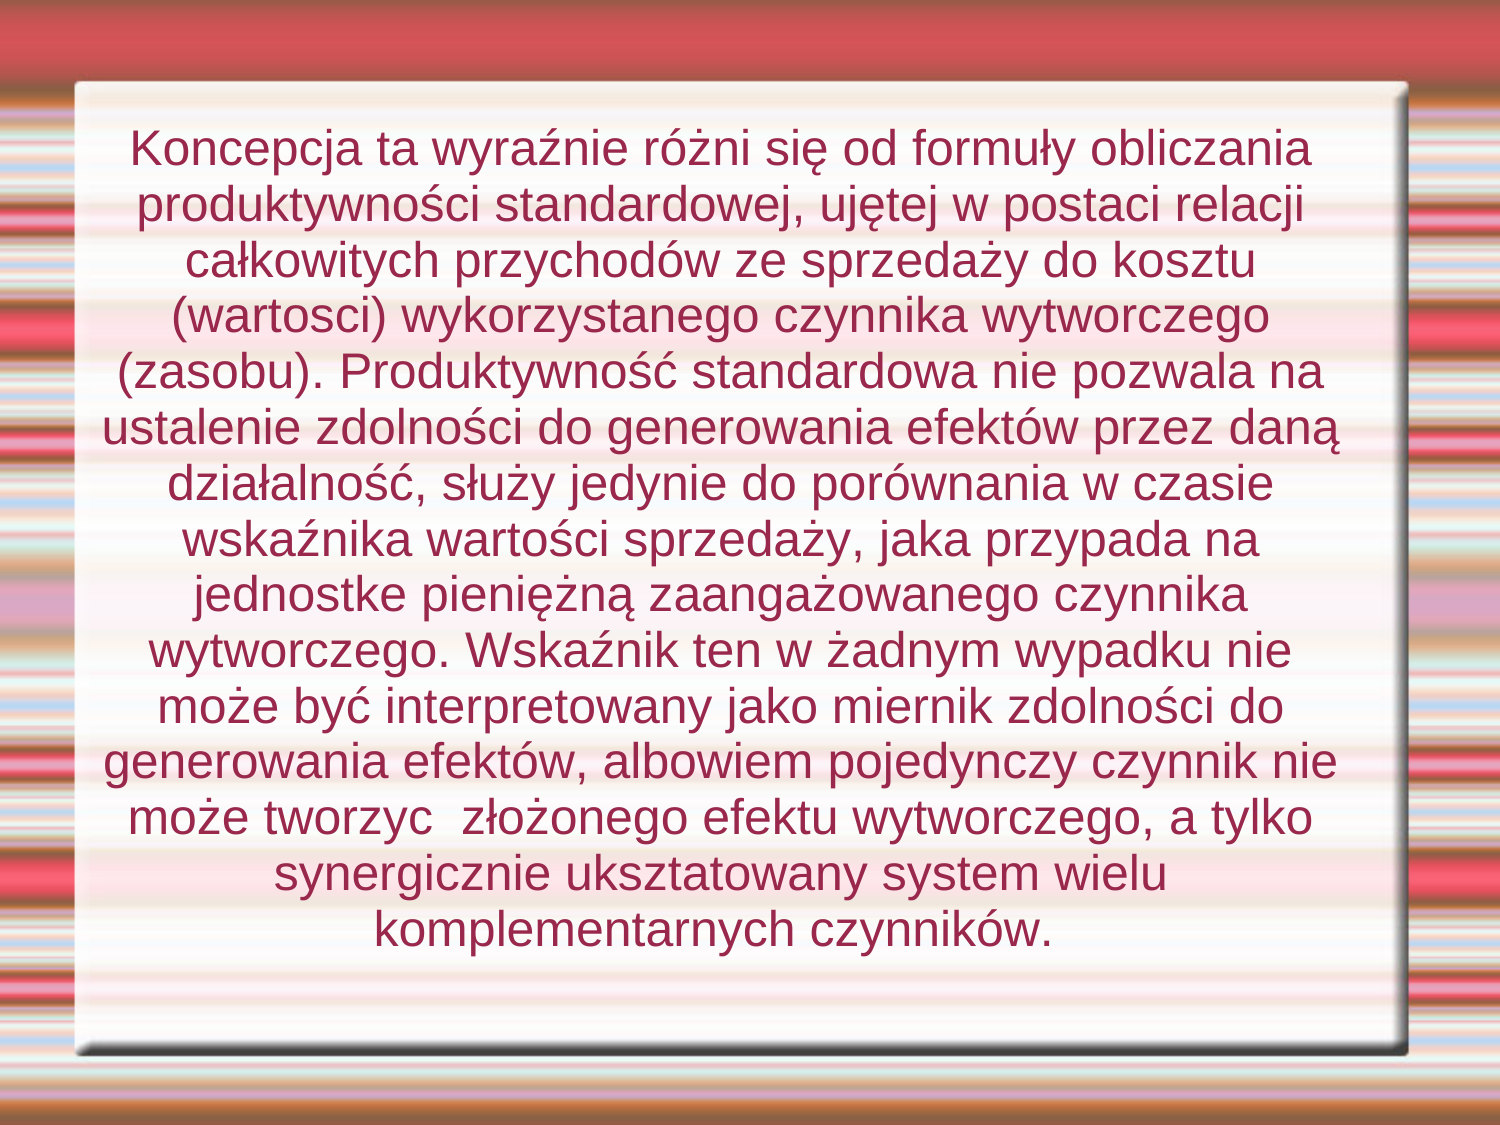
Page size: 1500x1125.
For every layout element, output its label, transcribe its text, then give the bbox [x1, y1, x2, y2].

picture [0, 0, 1500, 1125]
subtitle Koncepcja ta wyraźnie różni się od formuły obliczania produktywności standardowej, ujętej w postaci relacji całkowitych przychodów ze sprzedaży do kosztu (wartosci) wykorzystanego czynnika wytworczego (zasobu). Produktywność standardowa nie pozwala na ustalenie zdolności do generowania efektów przez daną działalność, służy jedynie do porównania w czasie wskaźnika wartości sprzedaży, jaka przypada na jednostke pieniężną zaangażowanego czynnika wytworczego. Wskaźnik ten w żadnym wypadku nie może być interpretowany jako miernik zdolności do generowania efektów, albowiem pojedynczy czynnik nie może tworzyc złożonego efektu wytworczego, a tylko synergicznie uksztatowany system wielu komplementarnych czynników. [94, 120, 1348, 957]
